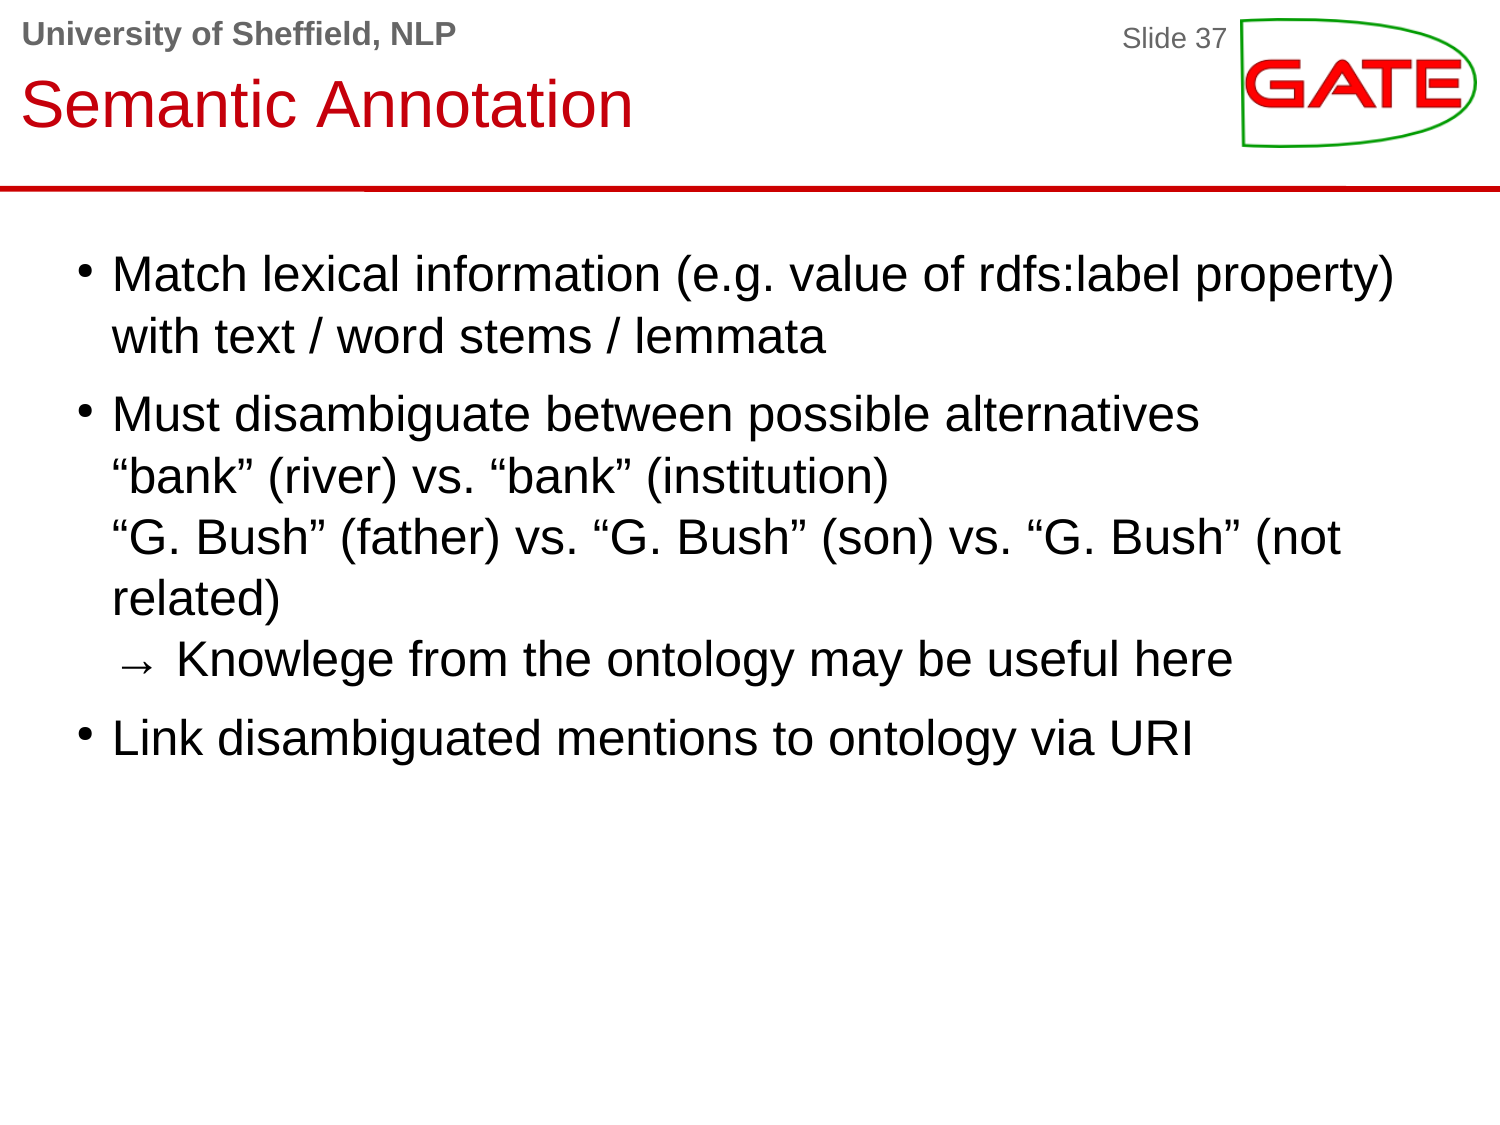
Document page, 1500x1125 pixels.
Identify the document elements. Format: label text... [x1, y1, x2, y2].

title Semantic Annotation [20, 44, 1240, 166]
list Match lexical information (e.g. value of rdfs:label property) with text / word stems / lemmata Must disambiguate between possible alternatives “bank” (river) vs. “bank” (institution) “G. Bush” (father) vs. “G. Bush” (son) vs. “G. Bush” (not related) → Knowlege from the ontology may be useful here Link disambiguated mentions to ontology via URI [20, 240, 1474, 1092]
picture [1240, 18, 1477, 148]
